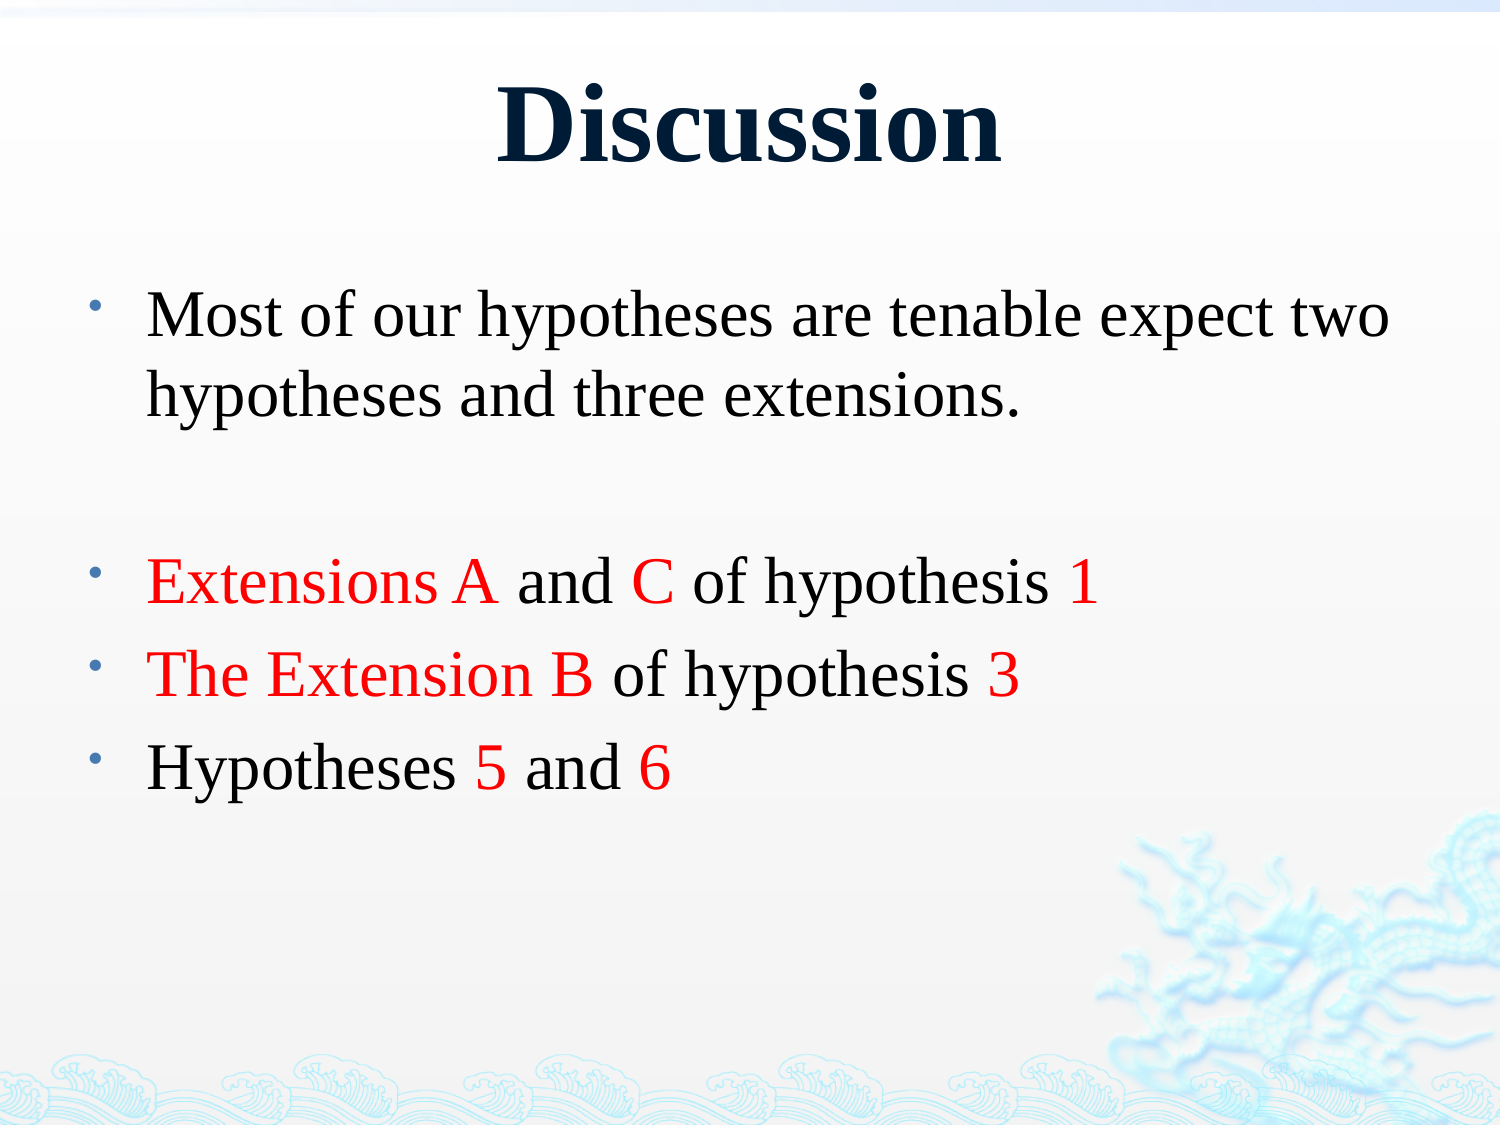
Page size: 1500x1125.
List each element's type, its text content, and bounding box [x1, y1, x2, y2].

list Most of our hypotheses are tenable expect two hypotheses and three extensions. Extensions A and C of hypothesis 1 The Extension B of hypothesis 3 Hypotheses 5 and 6 [75, 262, 1425, 1005]
title Discussion [75, 0, 1425, 233]
picture [0, 806, 1500, 1125]
